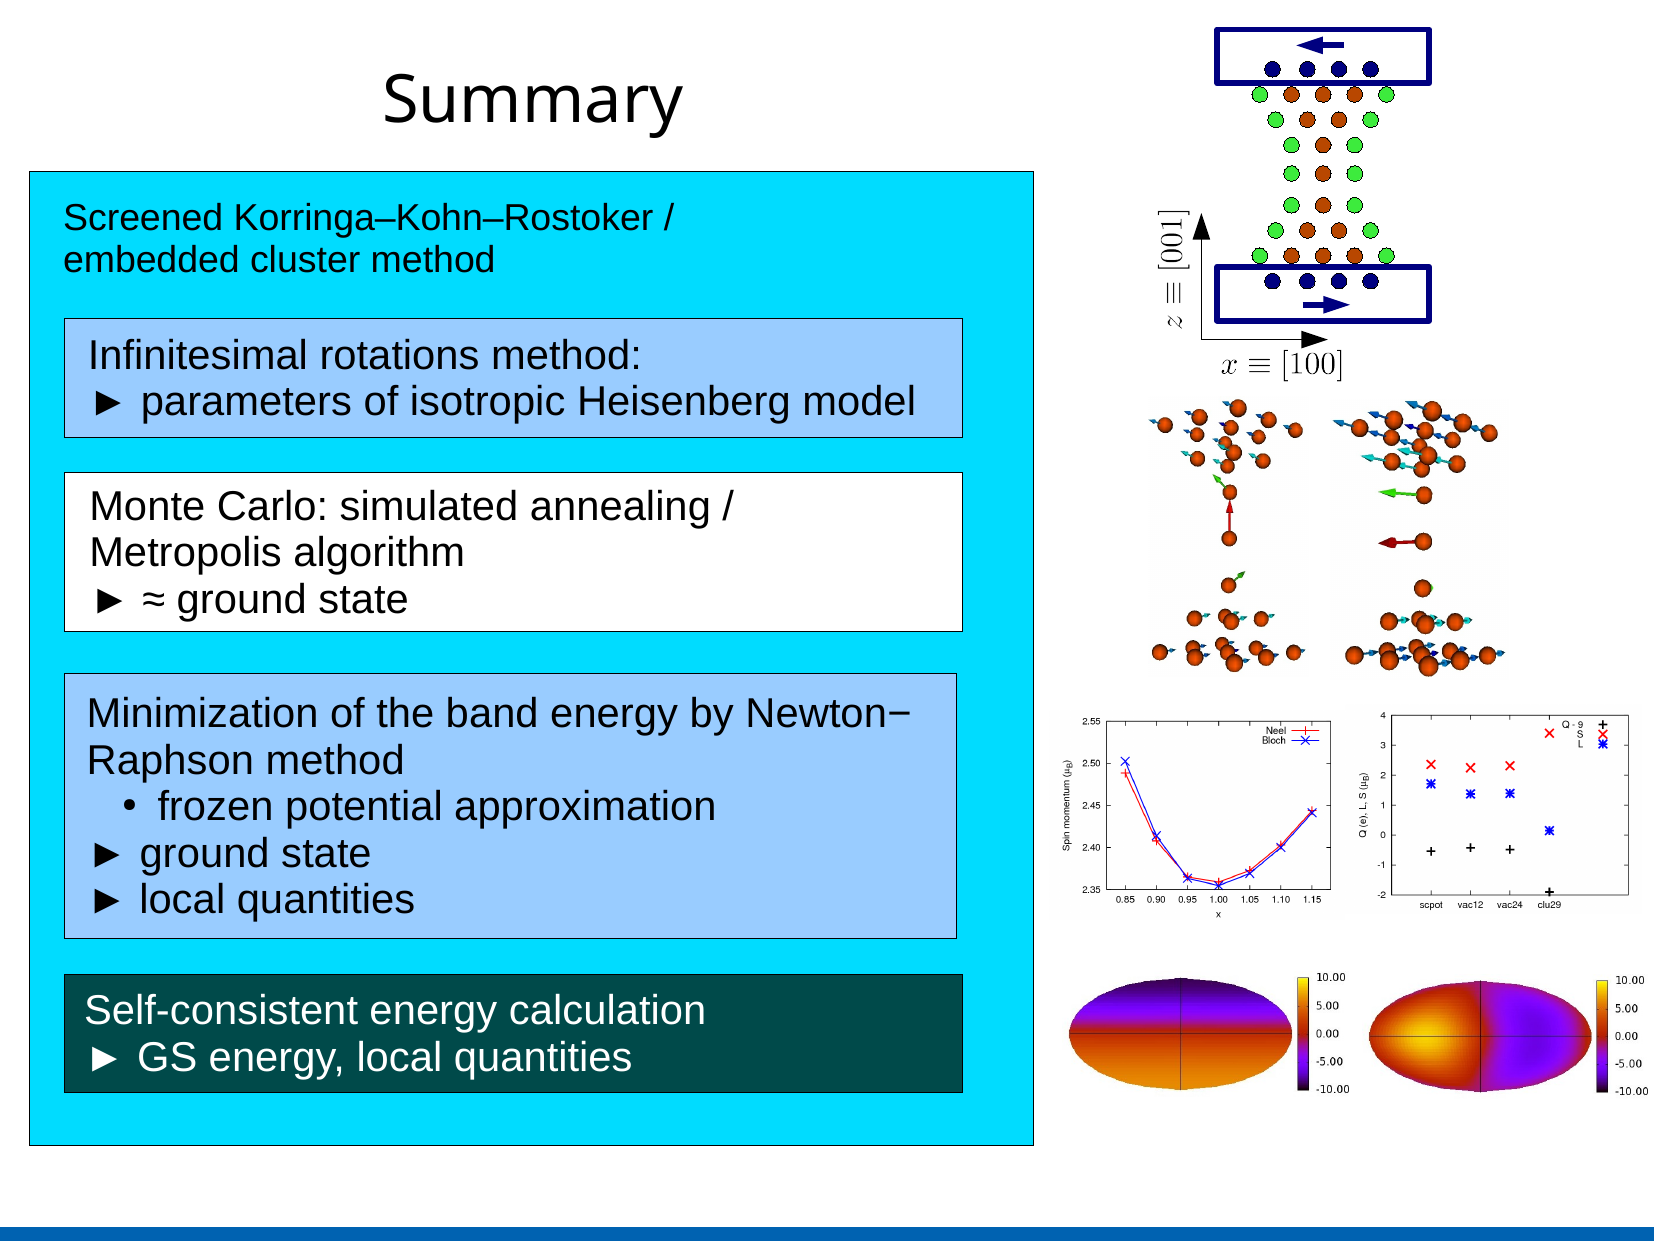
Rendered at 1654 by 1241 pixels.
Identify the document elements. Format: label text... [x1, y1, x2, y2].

text_box [1346, 247, 1363, 264]
text_box [1346, 197, 1363, 214]
text_box [1378, 86, 1395, 103]
picture [1148, 396, 1309, 677]
text_box [1346, 137, 1363, 153]
picture [1218, 346, 1347, 384]
text_box [1299, 222, 1316, 239]
text_box [1315, 247, 1332, 264]
text_box [1315, 197, 1332, 214]
text_box [1283, 137, 1300, 153]
title Summary [32, 45, 1034, 148]
text_box [1378, 247, 1395, 264]
text_box [1315, 86, 1332, 103]
text_box [1267, 111, 1284, 128]
text_box [1283, 165, 1300, 182]
picture [1330, 399, 1509, 680]
text_box [1251, 86, 1268, 103]
text_box [1362, 222, 1379, 239]
text_box [1264, 273, 1281, 289]
text_box [1346, 86, 1363, 103]
text_box [1251, 247, 1268, 264]
text_box [1331, 61, 1347, 78]
text_box [1331, 111, 1347, 128]
picture [1049, 704, 1642, 920]
text_box Monte Carlo: simulated annealing / Metropolis algorithm ► ≈ ground state [64, 472, 963, 632]
text_box [1331, 222, 1347, 239]
text_box [1315, 137, 1332, 153]
picture [1362, 974, 1648, 1100]
text_box [1362, 273, 1379, 289]
text_box Self-consistent energy calculation ► GS energy, local quantities [64, 974, 963, 1093]
text_box Minimization of the band energy by Newton− Raphson method frozen potential approximation ► ground state ► local quantities [64, 673, 957, 939]
text_box [1362, 61, 1379, 78]
picture [1062, 971, 1349, 1097]
text_box Screened Korringa–Kohn–Rostoker / embedded cluster method [29, 171, 1034, 1146]
picture [1154, 203, 1192, 332]
text_box [1264, 61, 1281, 78]
text_box [1362, 111, 1379, 128]
text_box [1315, 165, 1332, 182]
text_box [1346, 165, 1363, 182]
text_box [1283, 247, 1300, 264]
text_box [1283, 197, 1300, 214]
text_box [1299, 111, 1316, 128]
text_box [1299, 61, 1316, 78]
text_box [1299, 273, 1316, 289]
text_box [1283, 86, 1300, 103]
text_box [1331, 273, 1347, 289]
text_box [1267, 222, 1284, 239]
text_box Infinitesimal rotations method: ► parameters of isotropic Heisenberg model [64, 318, 963, 438]
